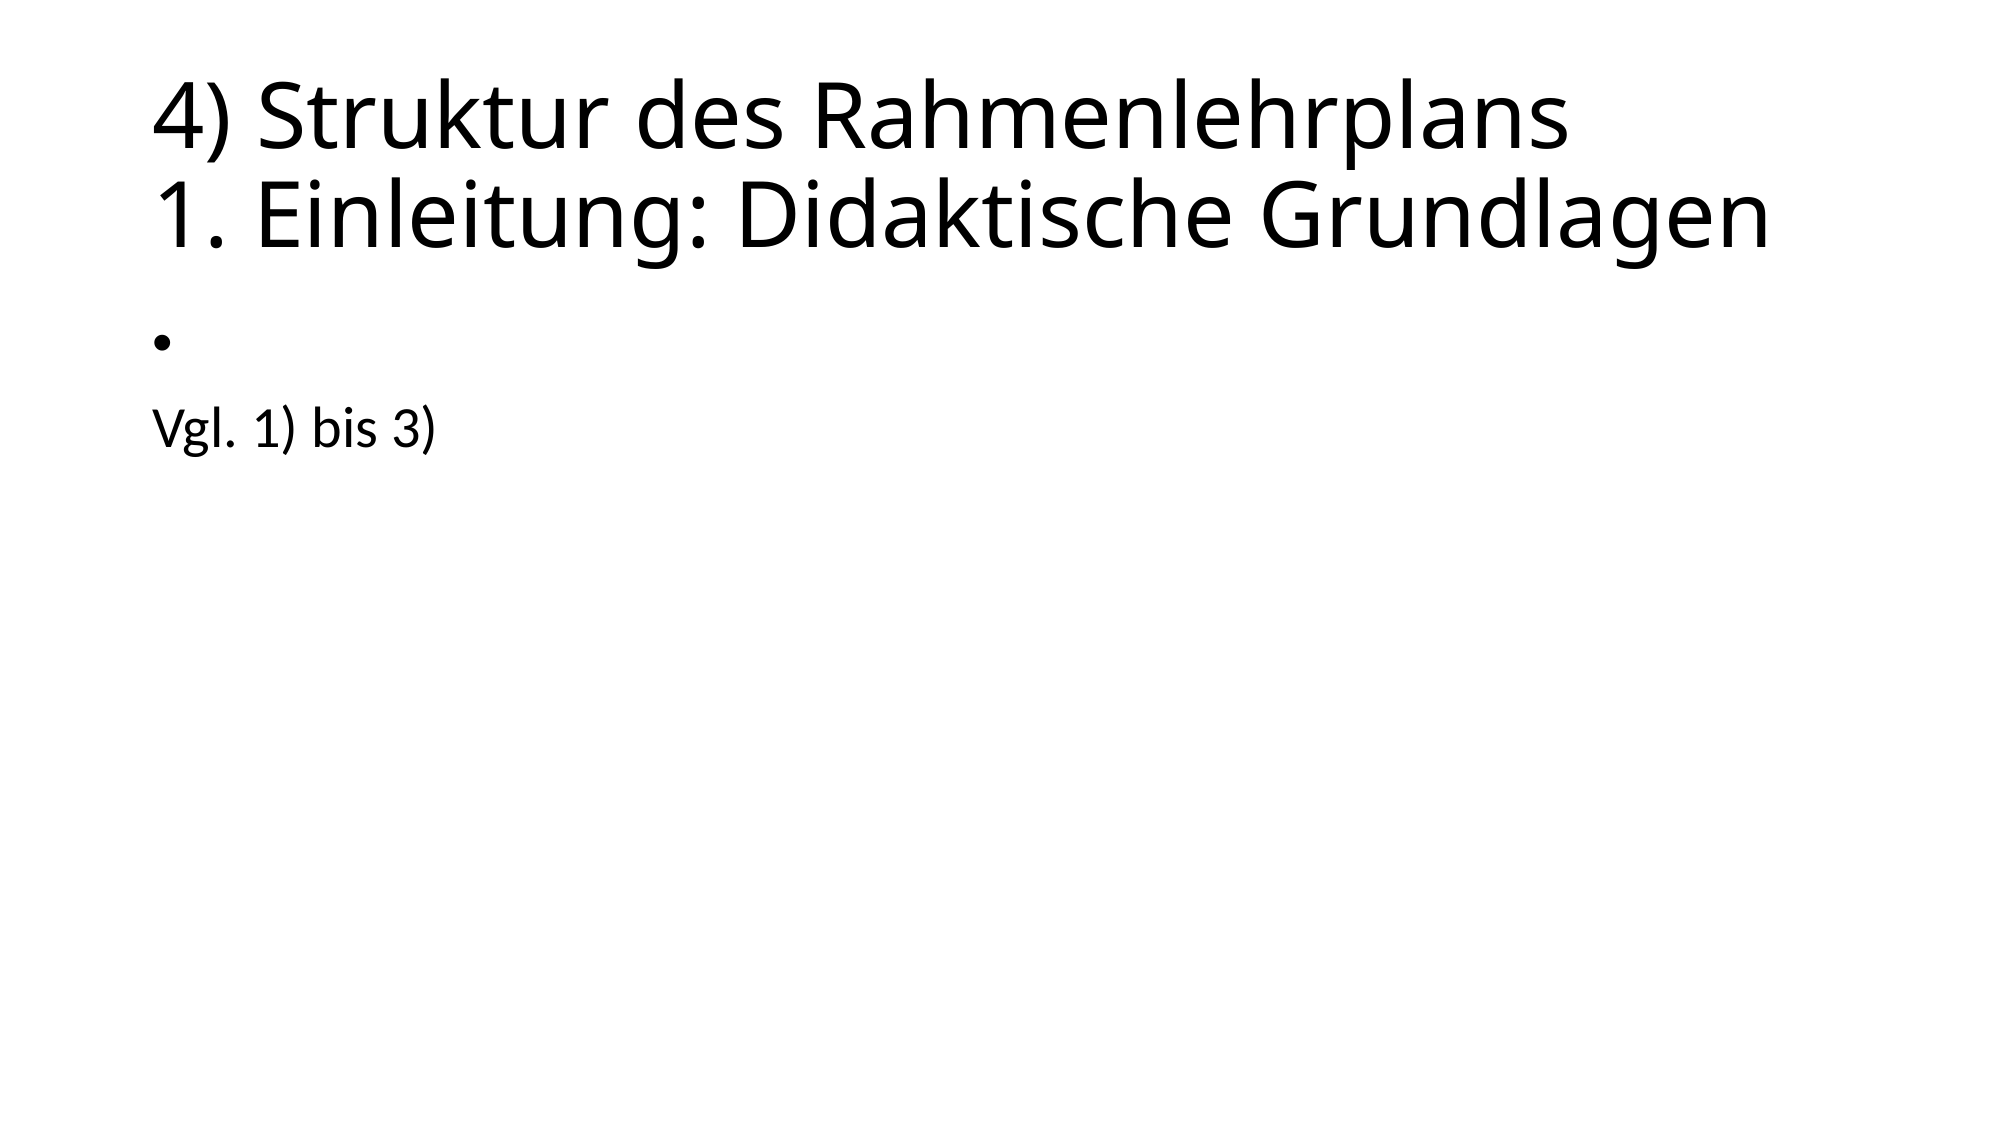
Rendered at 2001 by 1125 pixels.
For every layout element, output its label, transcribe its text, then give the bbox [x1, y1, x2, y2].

list Vgl. 1) bis 3) [137, 299, 1863, 1014]
title 4) Struktur des Rahmenlehrplans 1. Einleitung: Didaktische Grundlagen [137, 59, 1863, 278]
